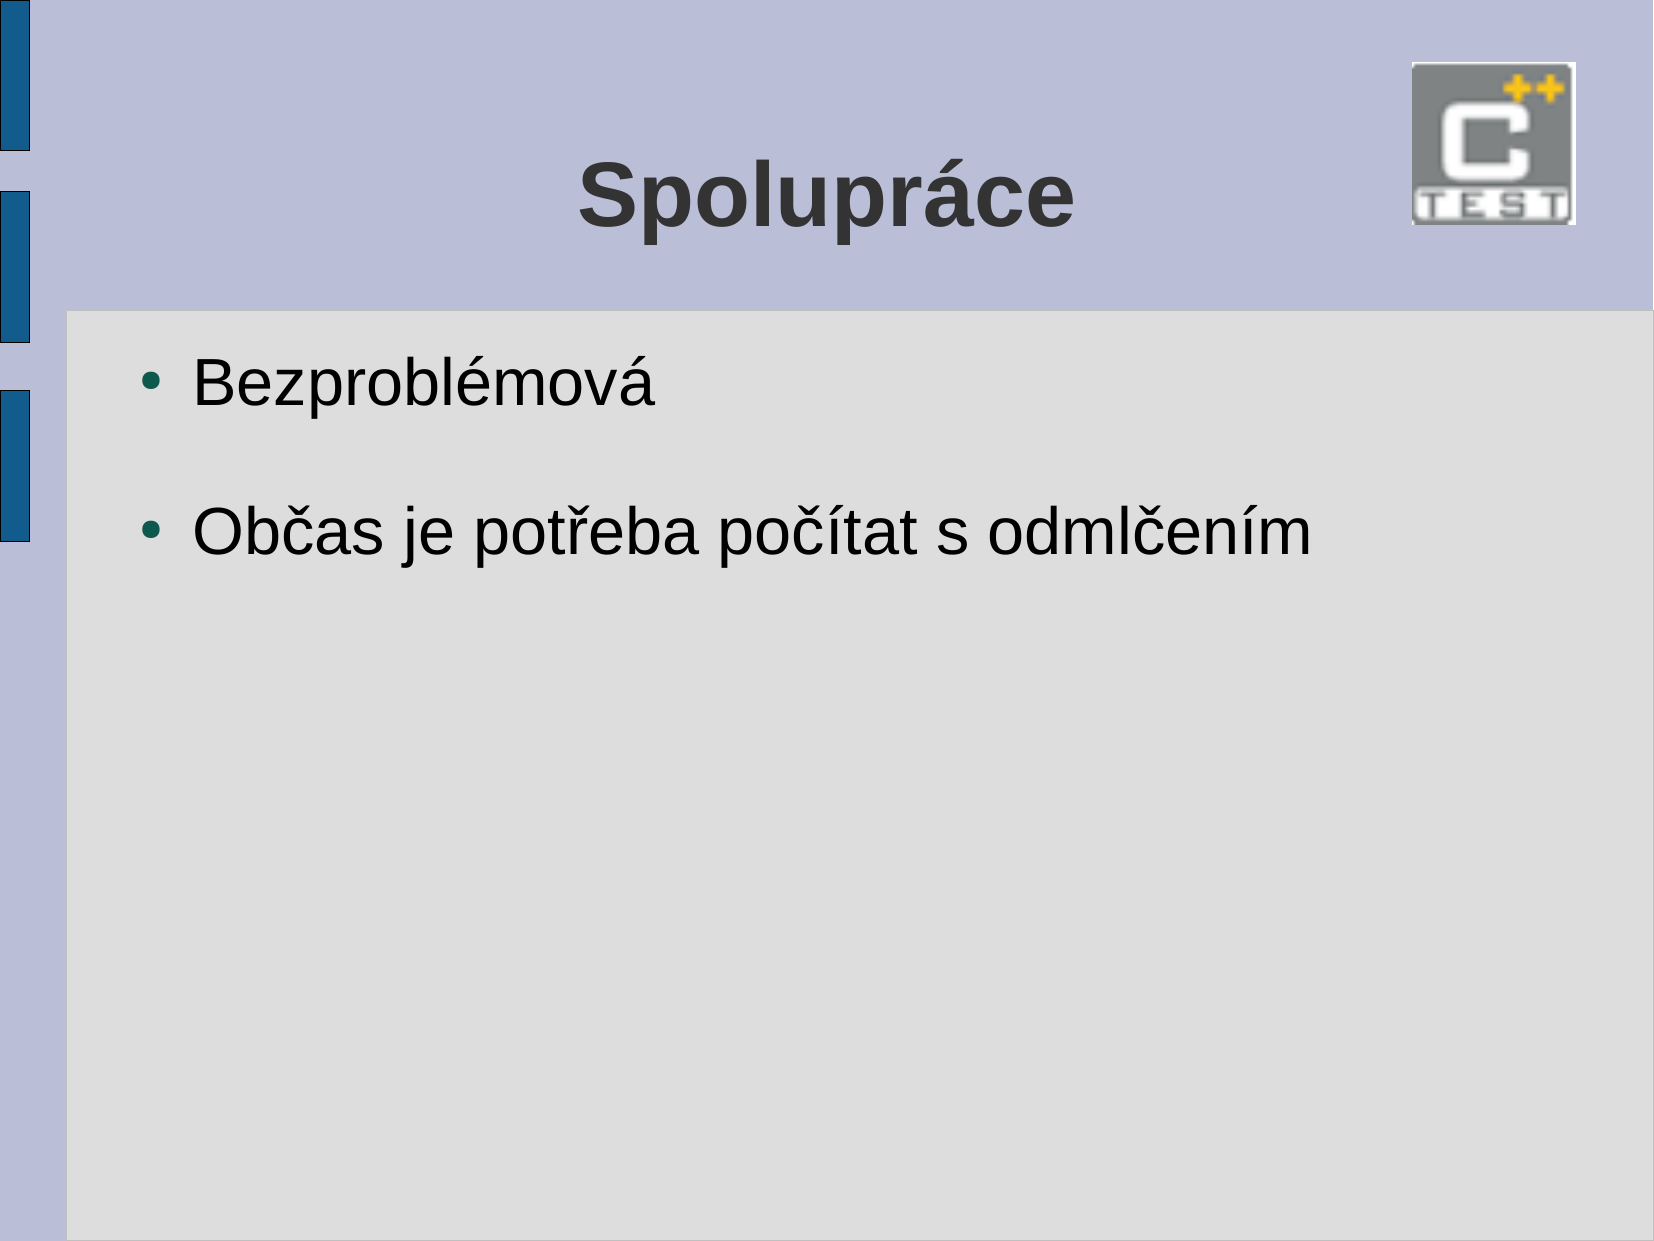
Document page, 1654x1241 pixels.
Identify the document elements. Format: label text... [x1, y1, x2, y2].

list Bezproblémová Občas je potřeba počítat s odmlčením [121, 344, 1534, 1112]
title Spolupráce [121, 98, 1534, 291]
picture [1412, 62, 1576, 226]
